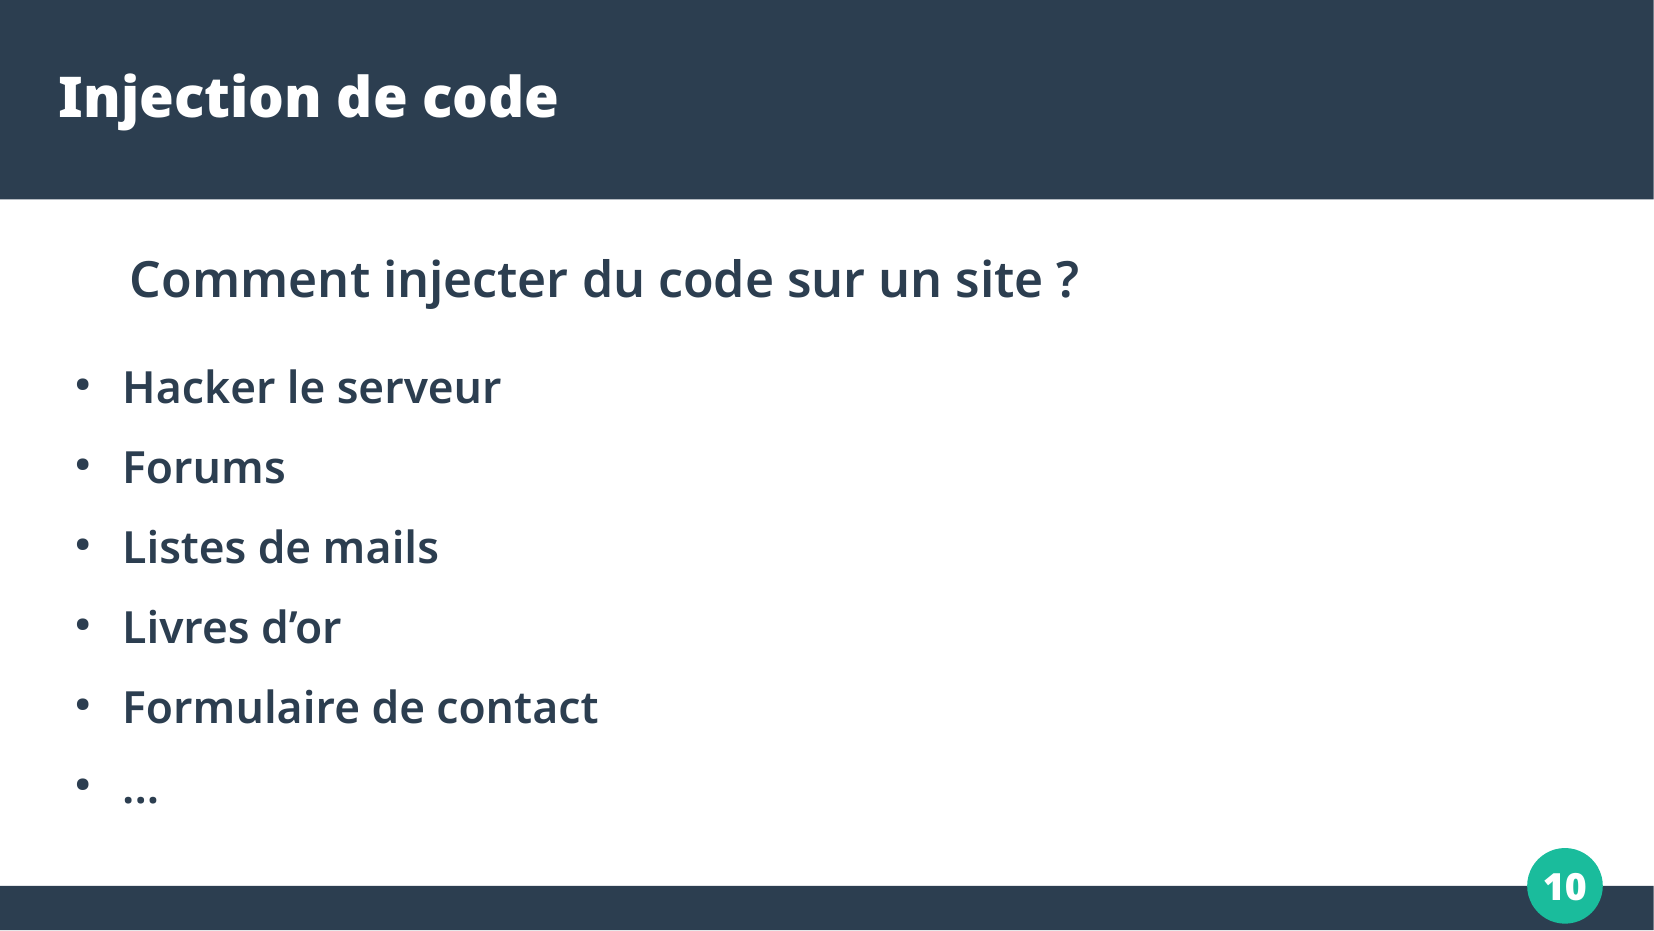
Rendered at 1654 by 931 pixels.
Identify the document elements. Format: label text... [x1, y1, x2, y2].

list Comment injecter du code sur un site ? [59, 243, 1595, 355]
list Hacker le serveur Forums Listes de mails Livres d’or Formulaire de contact ... [59, 355, 1595, 821]
title Injection de code [59, 37, 1595, 155]
